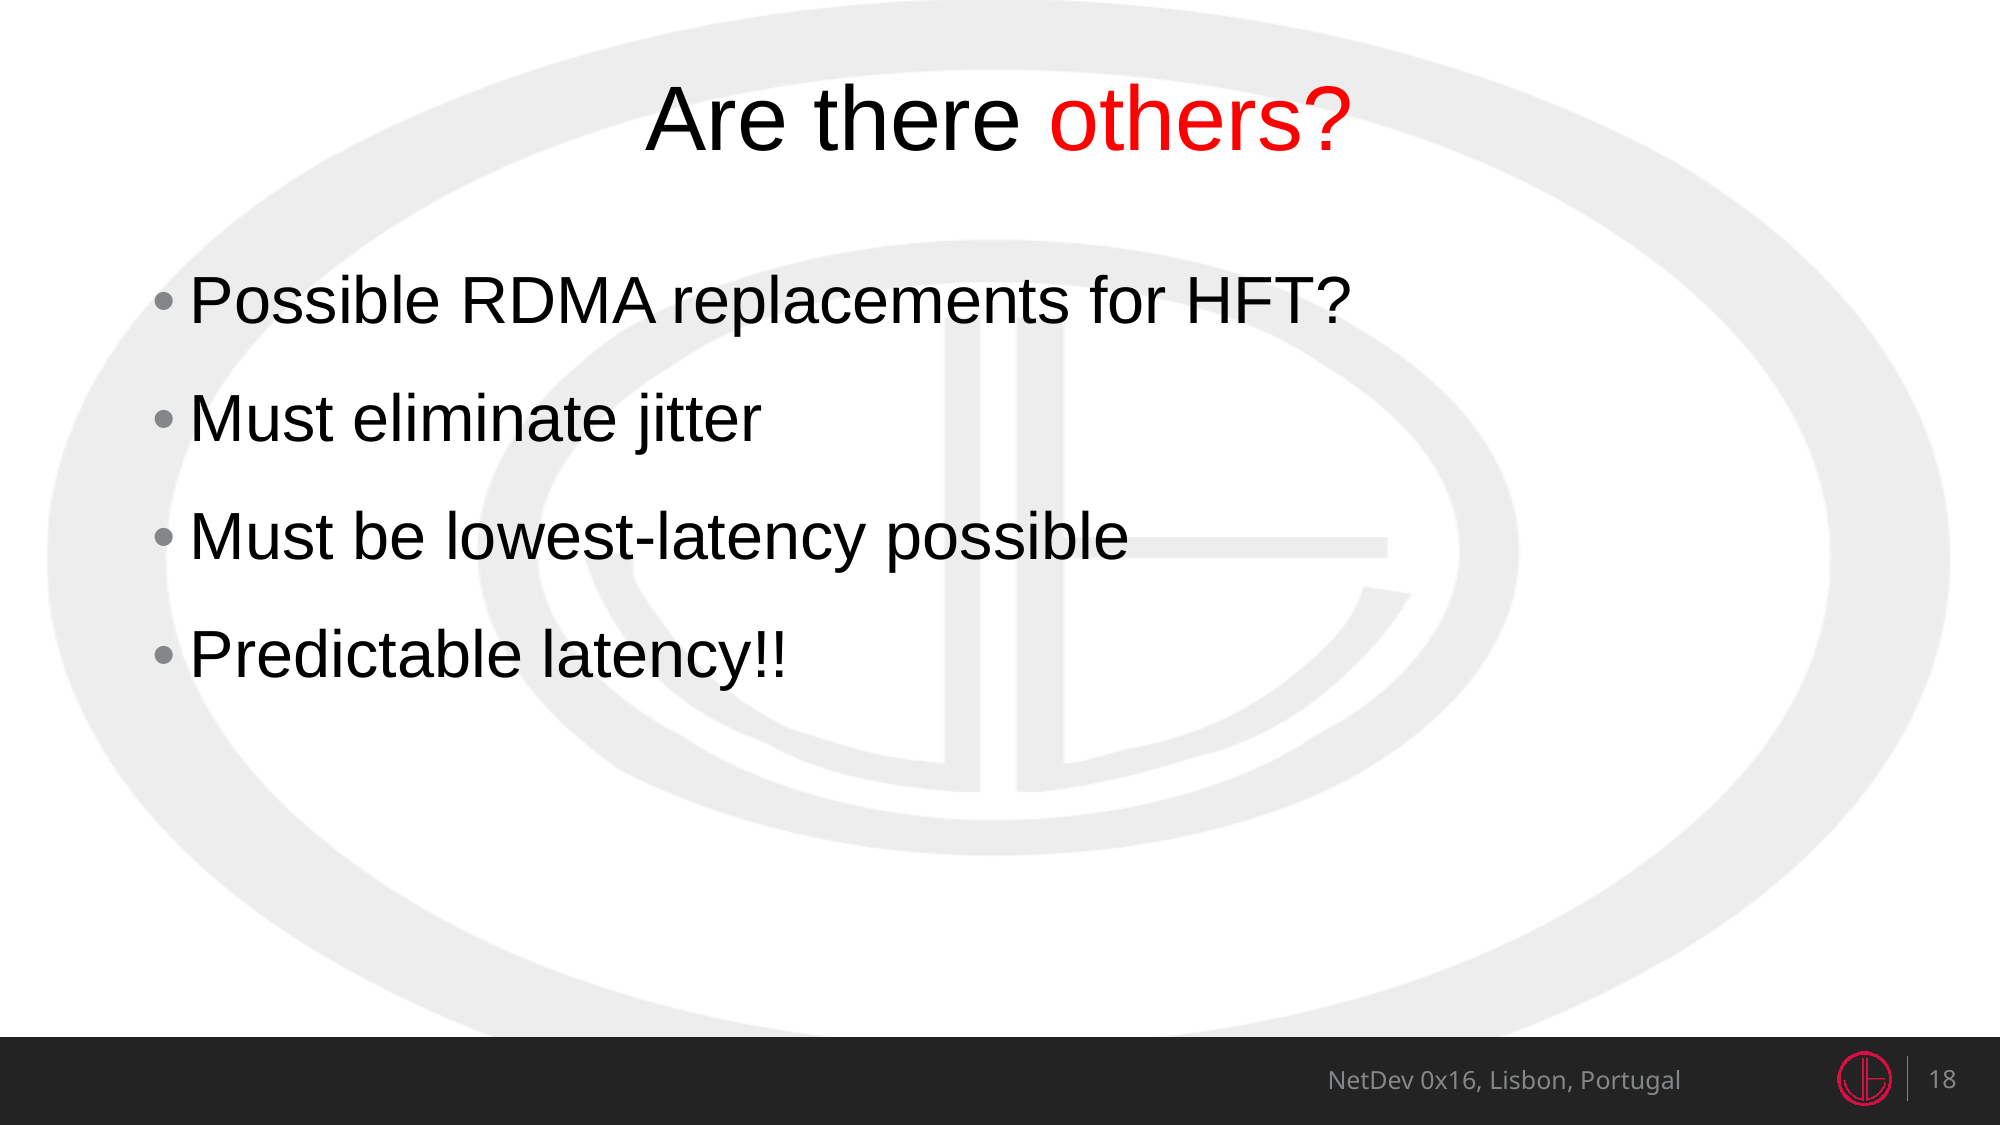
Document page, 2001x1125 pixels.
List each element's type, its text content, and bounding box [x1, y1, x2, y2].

picture [1837, 1051, 1892, 1106]
list Possible RDMA replacements for HFT? Must eliminate jitter Must be lowest-latency possible Predictable latency!! [137, 233, 1863, 1014]
text_box NetDev 0x16, Lisbon, Portugal [1312, 1050, 1763, 1110]
text_box <number> [1913, 1050, 2000, 1111]
title Are there others? [137, 25, 1863, 220]
